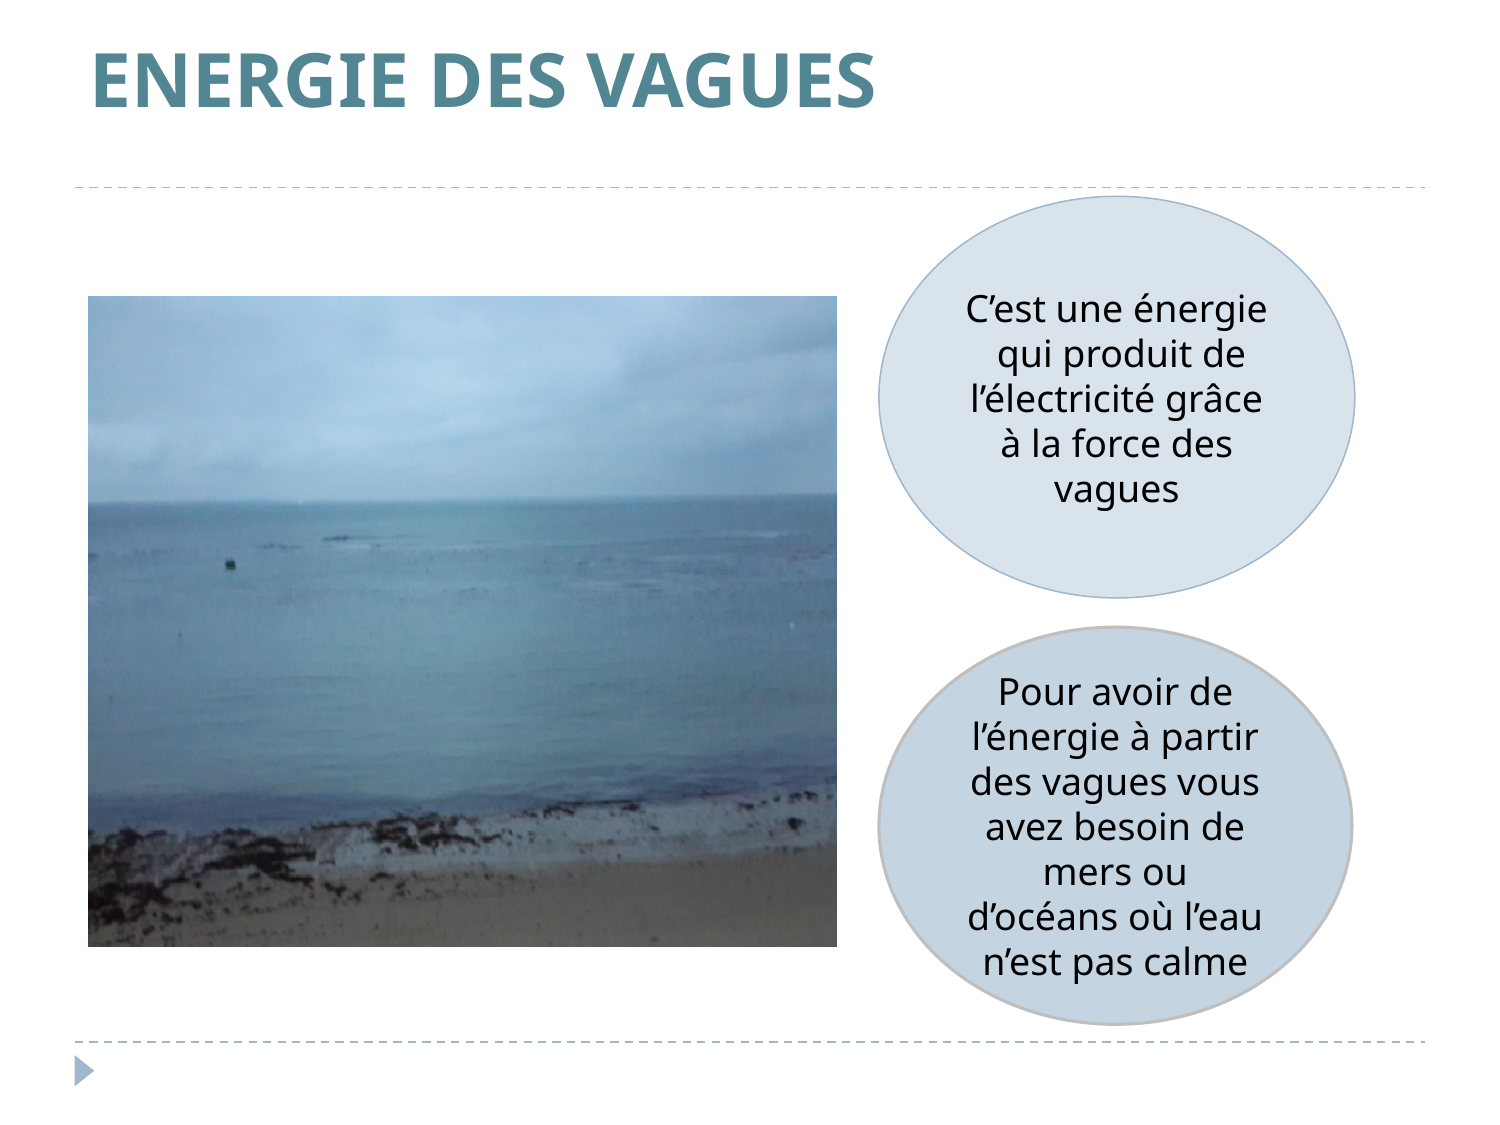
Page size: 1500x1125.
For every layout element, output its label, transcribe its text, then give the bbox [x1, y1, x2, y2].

text_box Pour avoir de l’énergie à partir des vagues vous avez besoin de mers ou d’océans où l’eau n’est pas calme [878, 627, 1352, 1025]
picture [88, 296, 837, 947]
title ENERGIE DES VAGUES [75, 24, 1425, 188]
text_box C’est une énergie qui produit de l’électricité grâce à la force des vagues [878, 196, 1355, 598]
